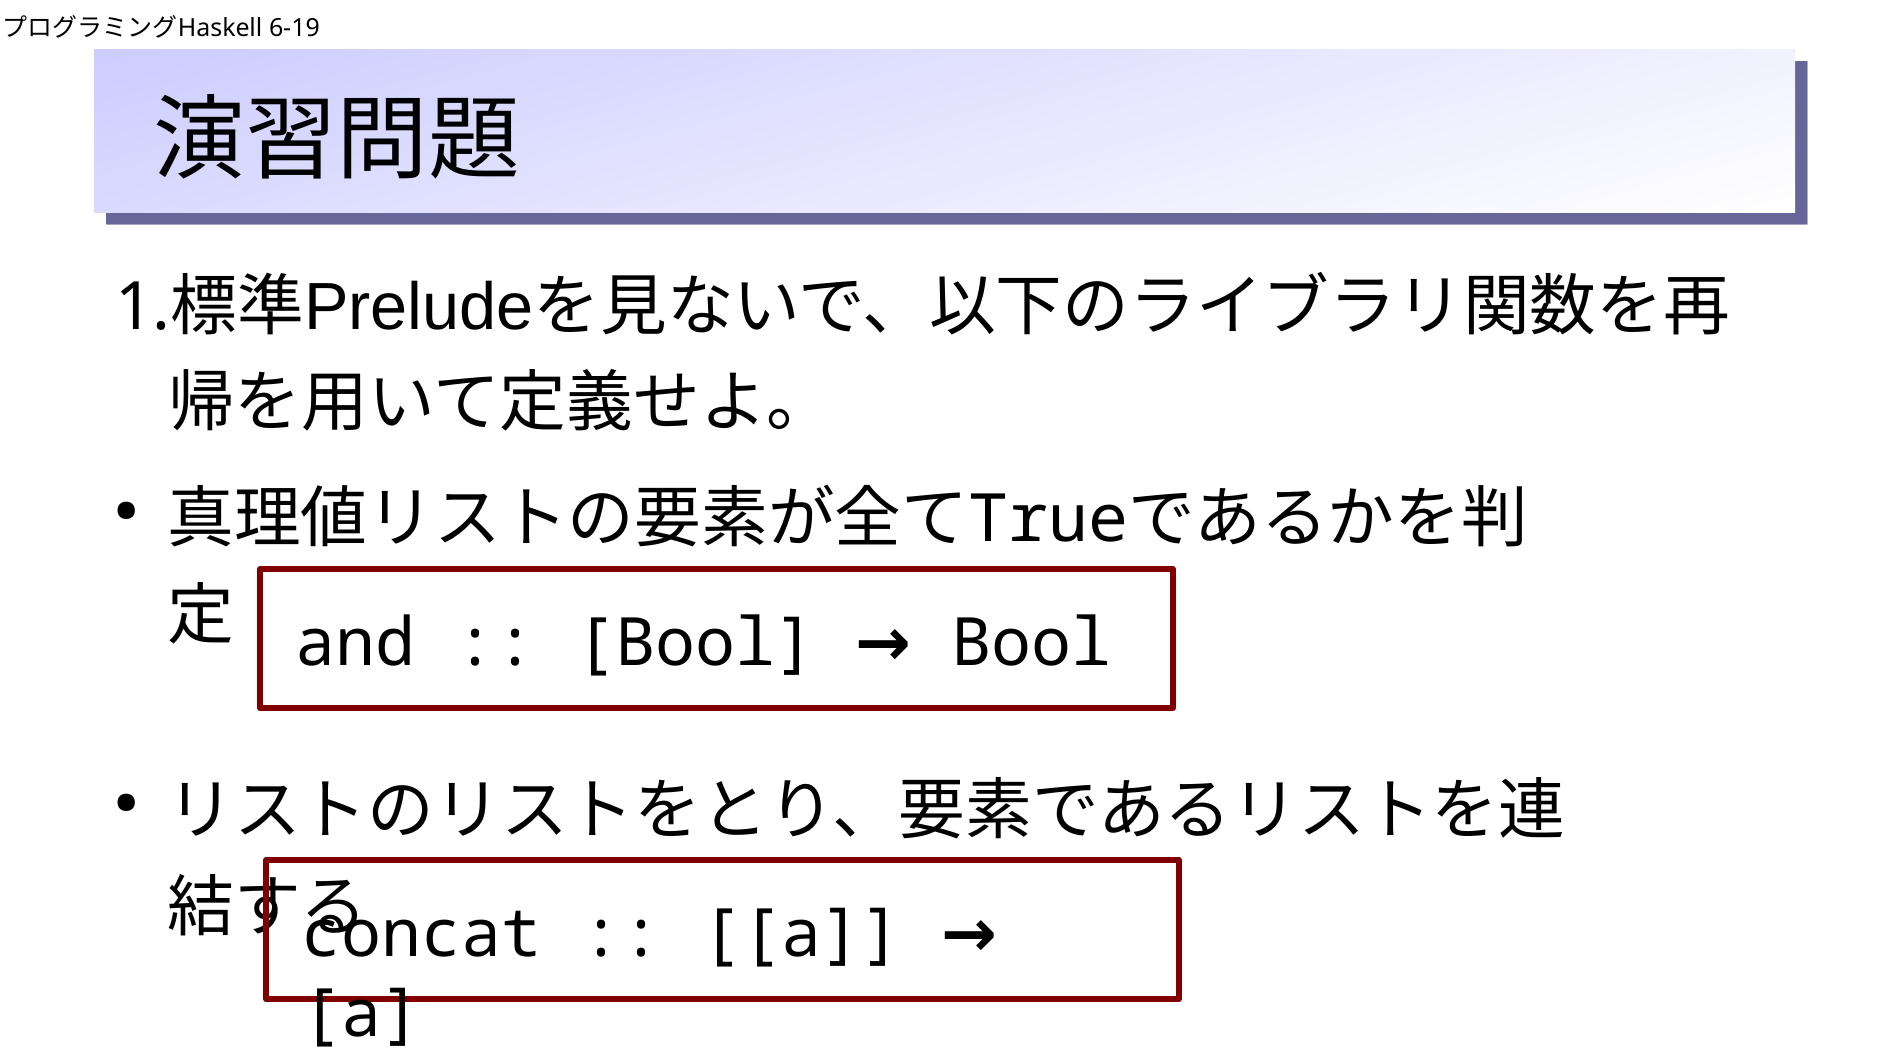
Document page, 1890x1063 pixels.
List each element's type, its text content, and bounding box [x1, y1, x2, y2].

text_box 真理値リストの要素が全てTrueであるかを判定 [81, 456, 1582, 550]
title 演習問題 [94, 49, 1796, 213]
text_box concat :: [[a]] → [a] [266, 859, 1179, 1000]
list 標準Preludeを見ないで、以下のライブラリ関数を再帰を用いて定義せよ。 [94, 248, 1796, 397]
text_box and :: [Bool] → Bool [260, 568, 1173, 709]
text_box リストのリストをとり、要素であるリストを連結する [81, 748, 1584, 831]
